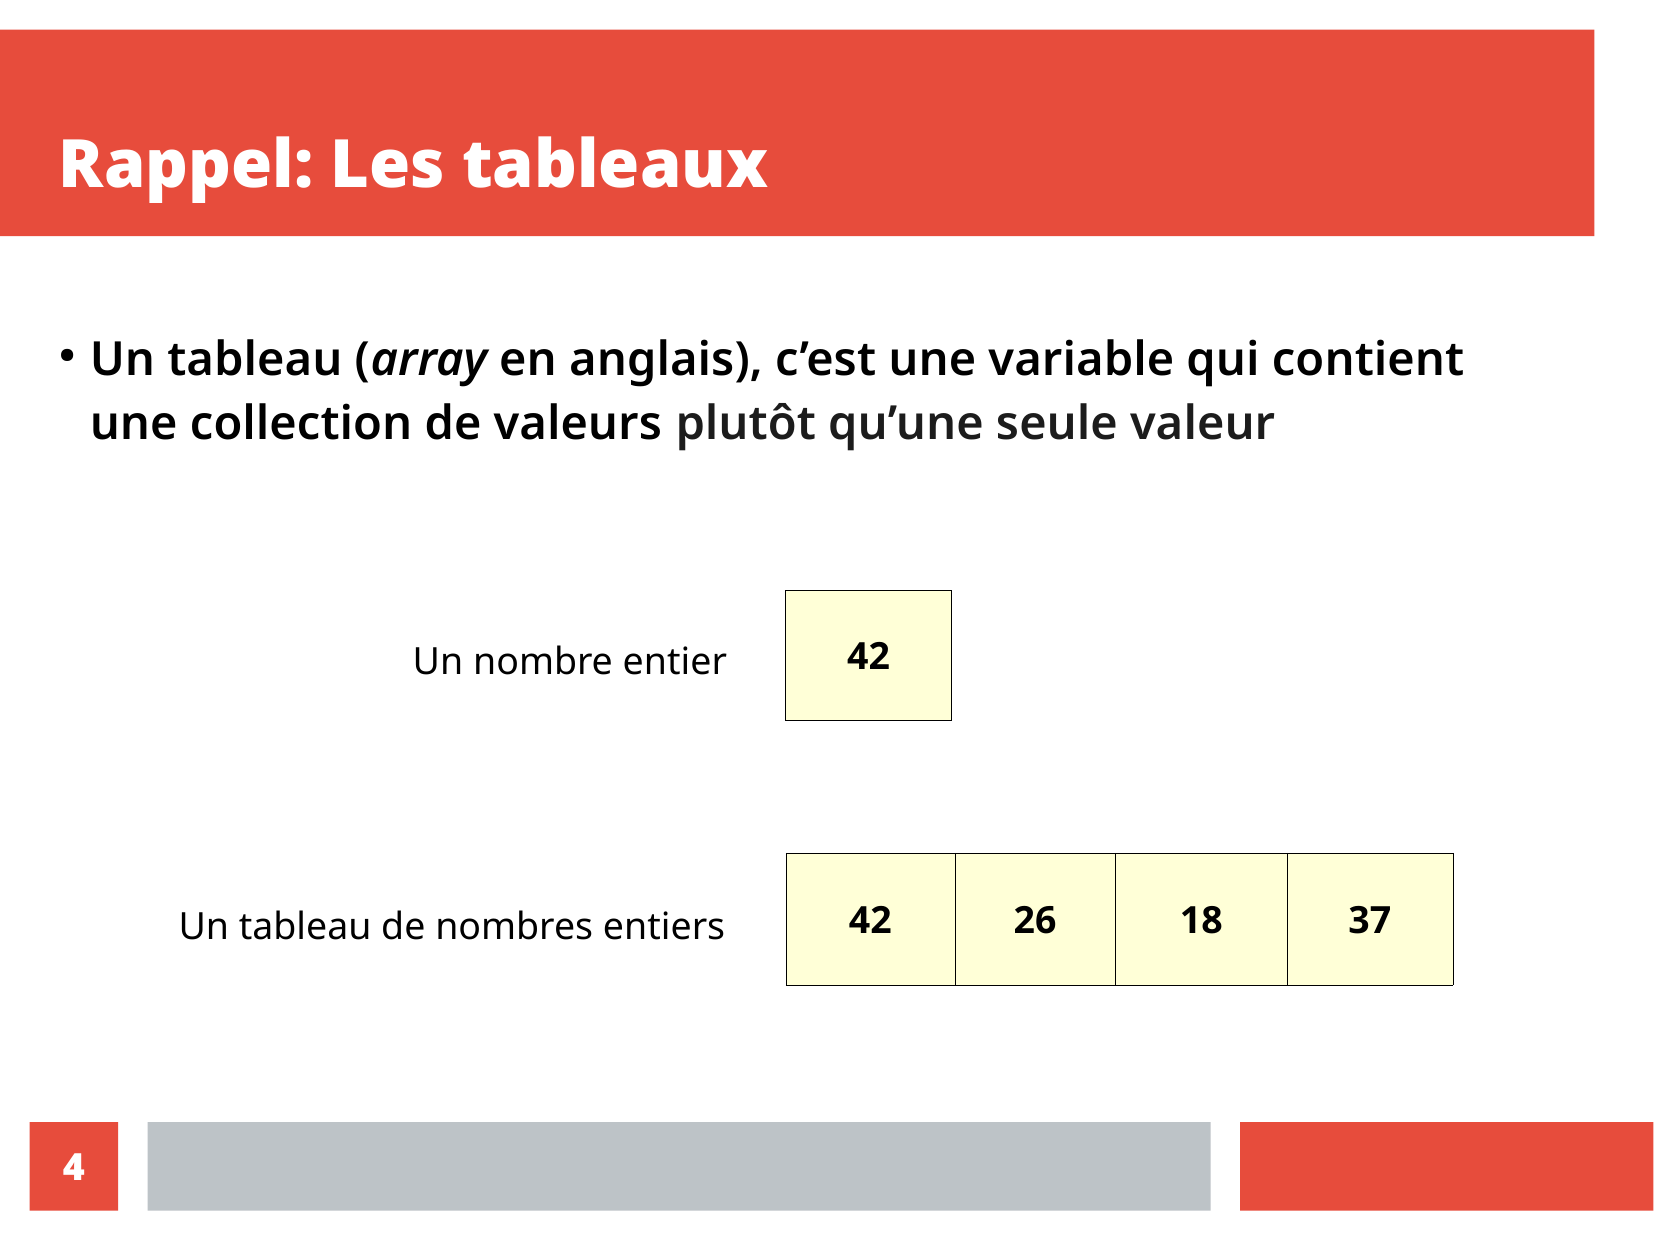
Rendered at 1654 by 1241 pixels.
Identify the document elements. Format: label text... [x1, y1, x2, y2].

table_header 37 [1288, 854, 1453, 985]
text_box Un tableau de nombres entiers [136, 891, 768, 953]
text_box 42 [785, 590, 952, 721]
table_header 18 [1116, 854, 1287, 985]
text_box Un nombre entier [372, 626, 768, 686]
table_header 42 [787, 854, 955, 985]
title Rappel: Les tableaux [59, 59, 1595, 207]
list Un tableau (array en anglais), c’est une variable qui contient une collection de valeurs plutôt qu’une seule valeur [59, 324, 1565, 497]
table_header 26 [956, 854, 1115, 985]
